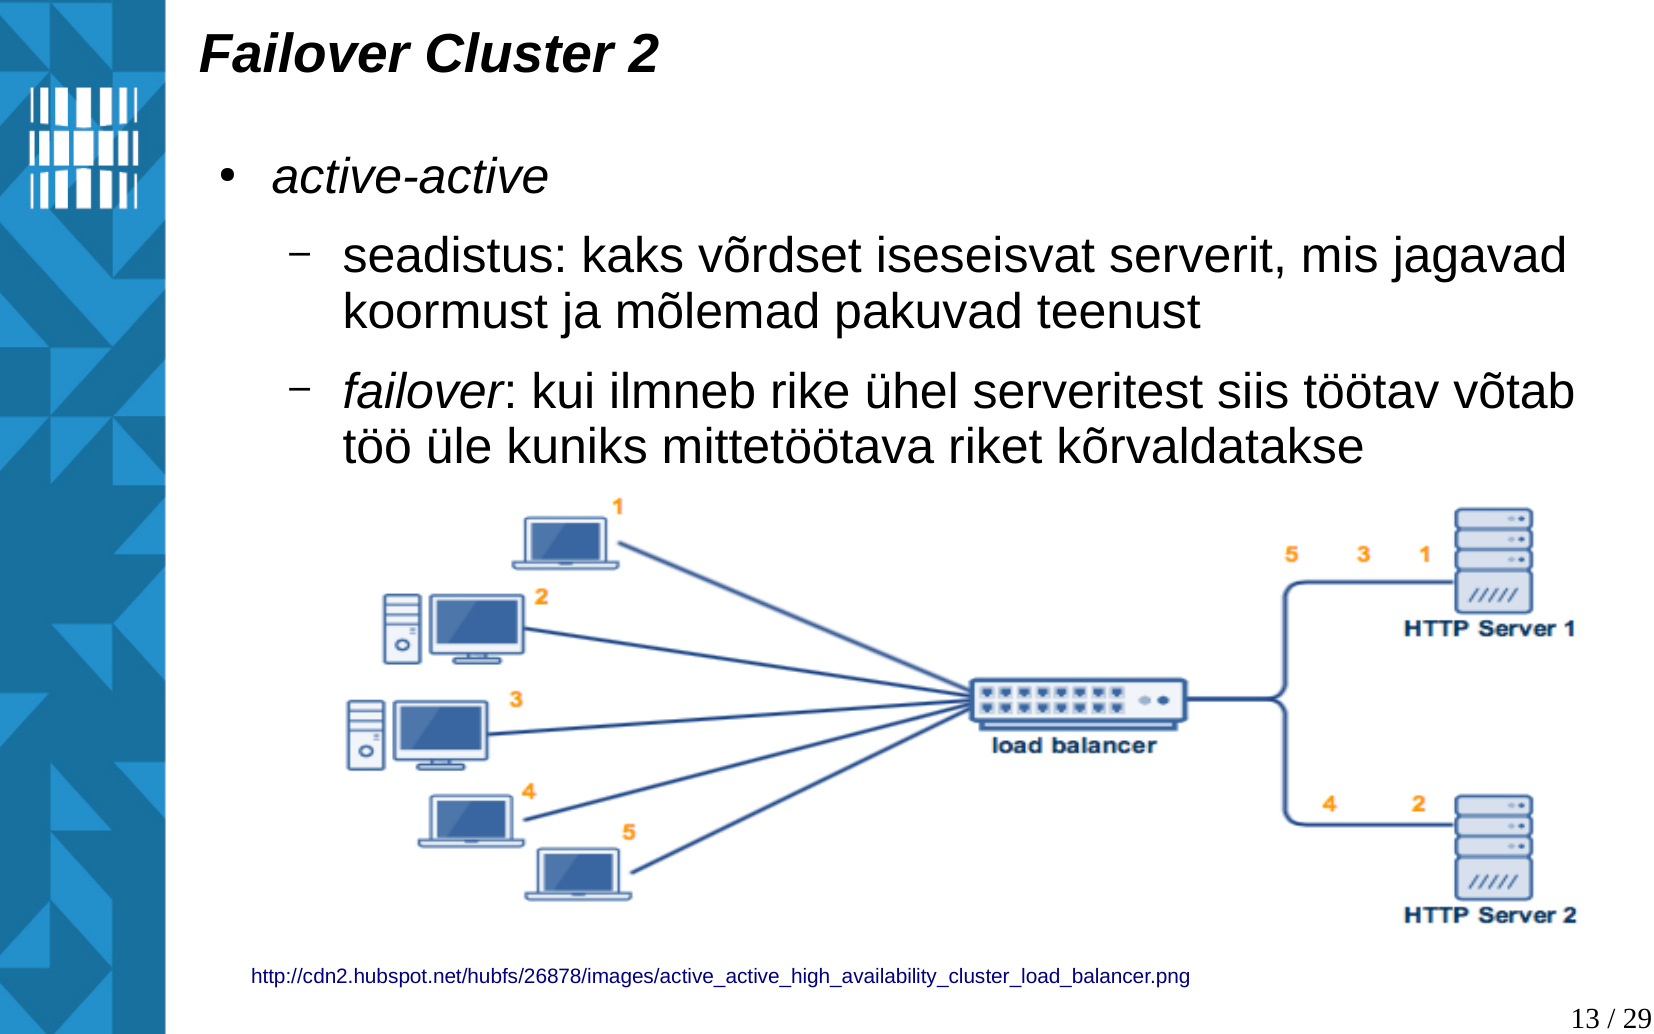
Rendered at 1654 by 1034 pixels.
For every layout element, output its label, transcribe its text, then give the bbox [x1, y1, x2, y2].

list active-active seadistus: kaks võrdset iseseisvat serverit, mis jagavad koormust ja mõlemad pakuvad teenust failover: kui ilmneb rike ühel serveritest siis töötav võtab töö üle kuniks mittetöötava riket kõrvaldatakse [200, 148, 1595, 502]
picture [289, 472, 1625, 964]
title Failover Cluster 2 [198, 11, 1506, 95]
text_box http://cdn2.hubspot.net/hubfs/26878/images/active_active_high_availability_cluster_load_balancer.png [236, 957, 1329, 996]
